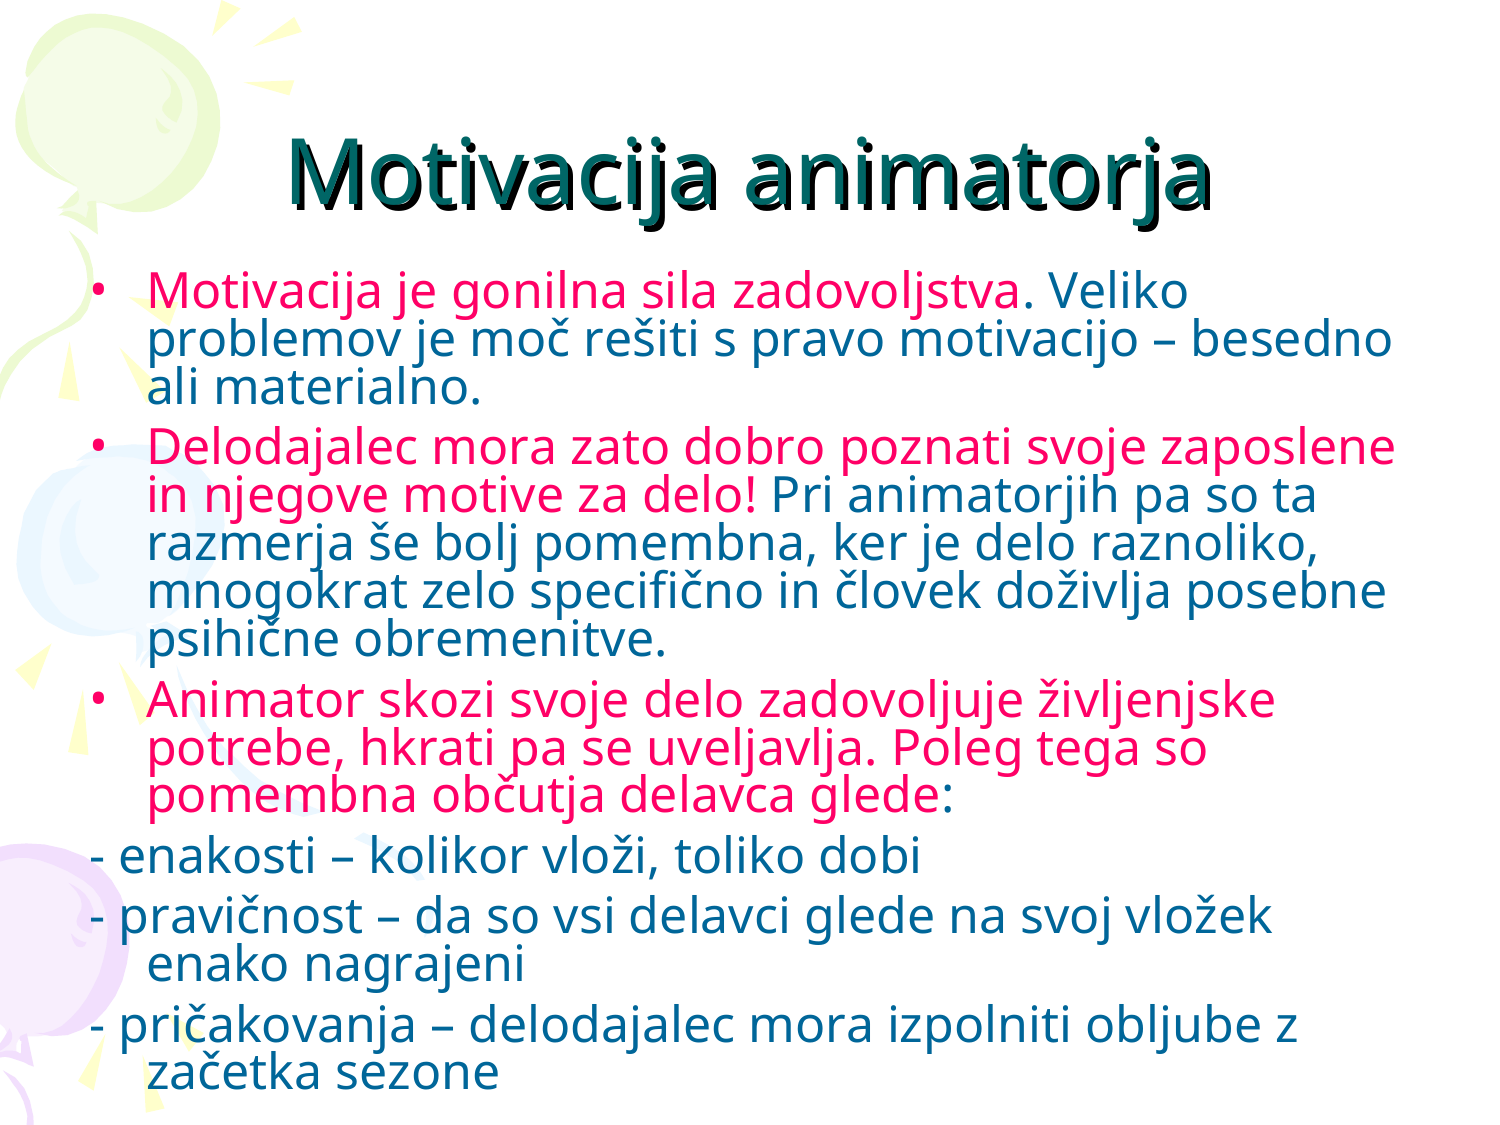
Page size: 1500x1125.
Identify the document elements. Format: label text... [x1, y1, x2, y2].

list Motivacija je gonilna sila zadovoljstva. Veliko problemov je moč rešiti s pravo motivacijo – besedno ali materialno. Delodajalec mora zato dobro poznati svoje zaposlene in njegove motive za delo! Pri animatorjih pa so ta razmerja še bolj pomembna, ker je delo raznoliko, mnogokrat zelo specifično in človek doživlja posebne psihične obremenitve. Animator skozi svoje delo zadovoljuje življenjske potrebe, hkrati pa se uveljavlja. Poleg tega so pomembna občutja delavca glede: - enakosti – kolikor vloži, toliko dobi - pravičnost – da so vsi delavci glede na svoj vložek enako nagrajeni - pričakovanja – delodajalec mora izpolniti obljube z začetka sezone [75, 262, 1426, 994]
title Motivacija animatorja [72, 16, 1426, 233]
